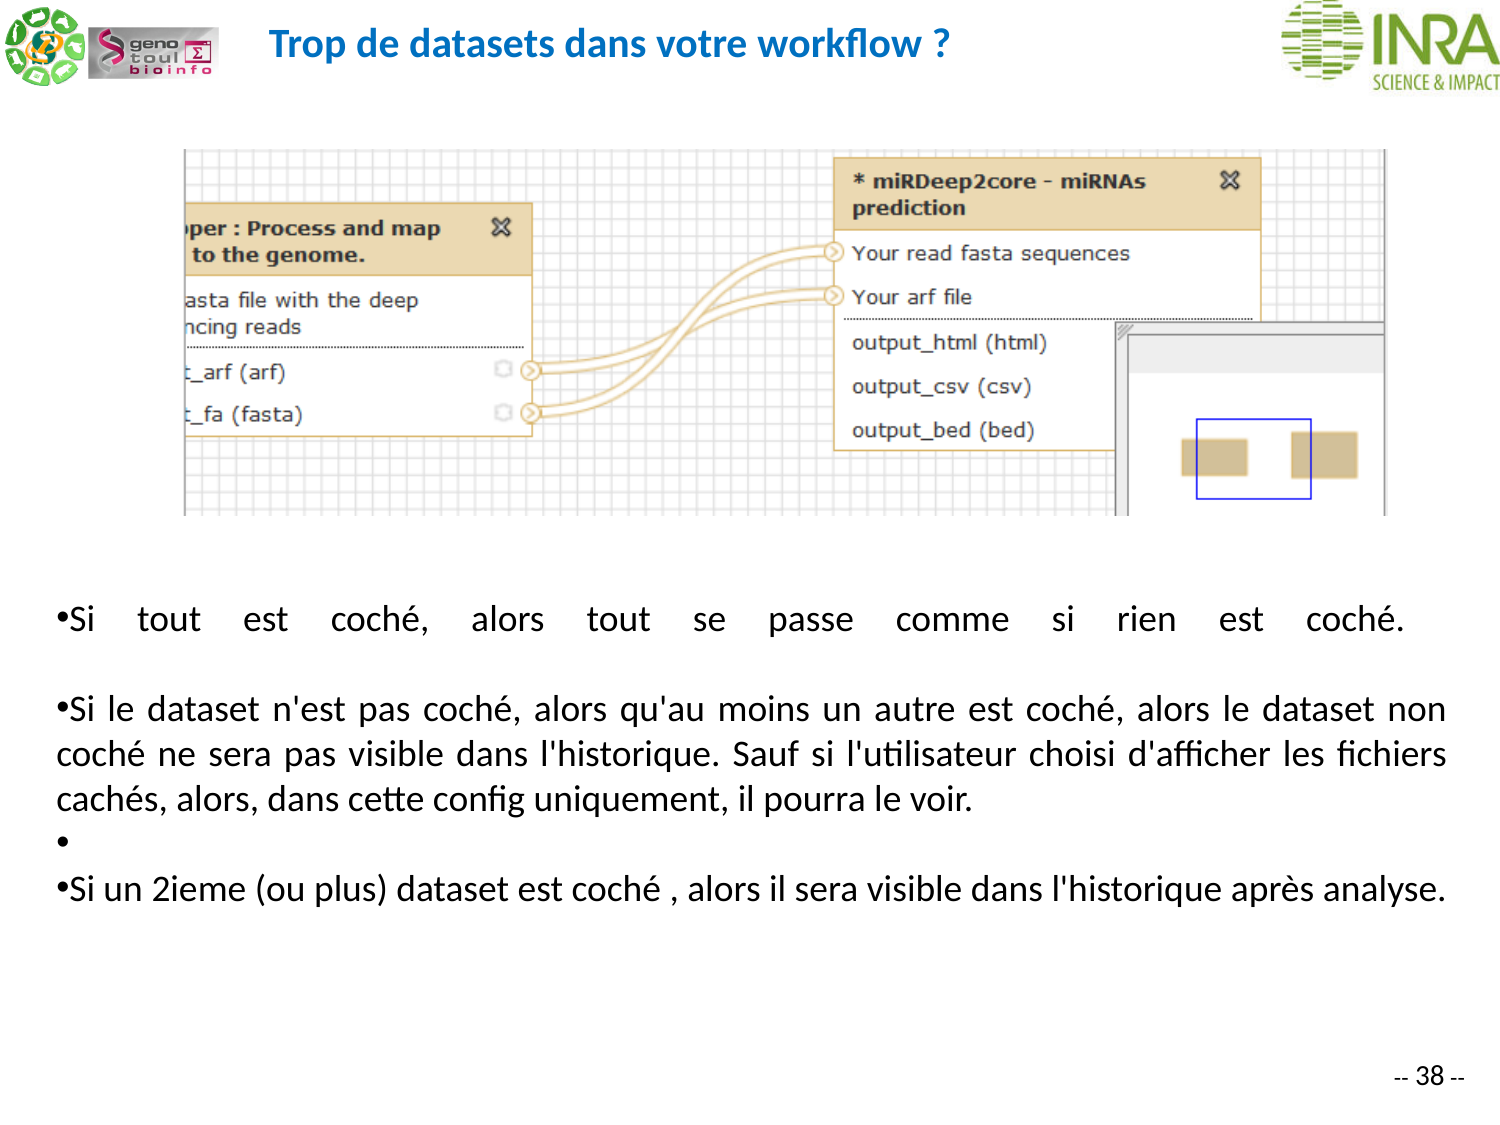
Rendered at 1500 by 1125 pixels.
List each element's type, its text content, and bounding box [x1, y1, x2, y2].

picture [88, 27, 219, 79]
picture [183, 149, 1388, 516]
picture [1281, 0, 1500, 110]
text_box Si tout est coché, alors tout se passe comme si rien est coché. Si le dataset n'est pas coché, alors qu'au moins un autre est coché, alors le dataset non coché ne sera pas visible dans l'historique. Sauf si l'utilisateur choisi d'afficher les fichiers cachés, alors, dans cette config uniquement, il pourra le voir. Si un 2ieme (ou plus) dataset est coché , alors il sera visible dans l'historique après analyse. [41, 586, 1482, 961]
picture [5, 7, 85, 86]
text_box Trop de datasets dans votre workflow ? [253, 19, 1270, 86]
